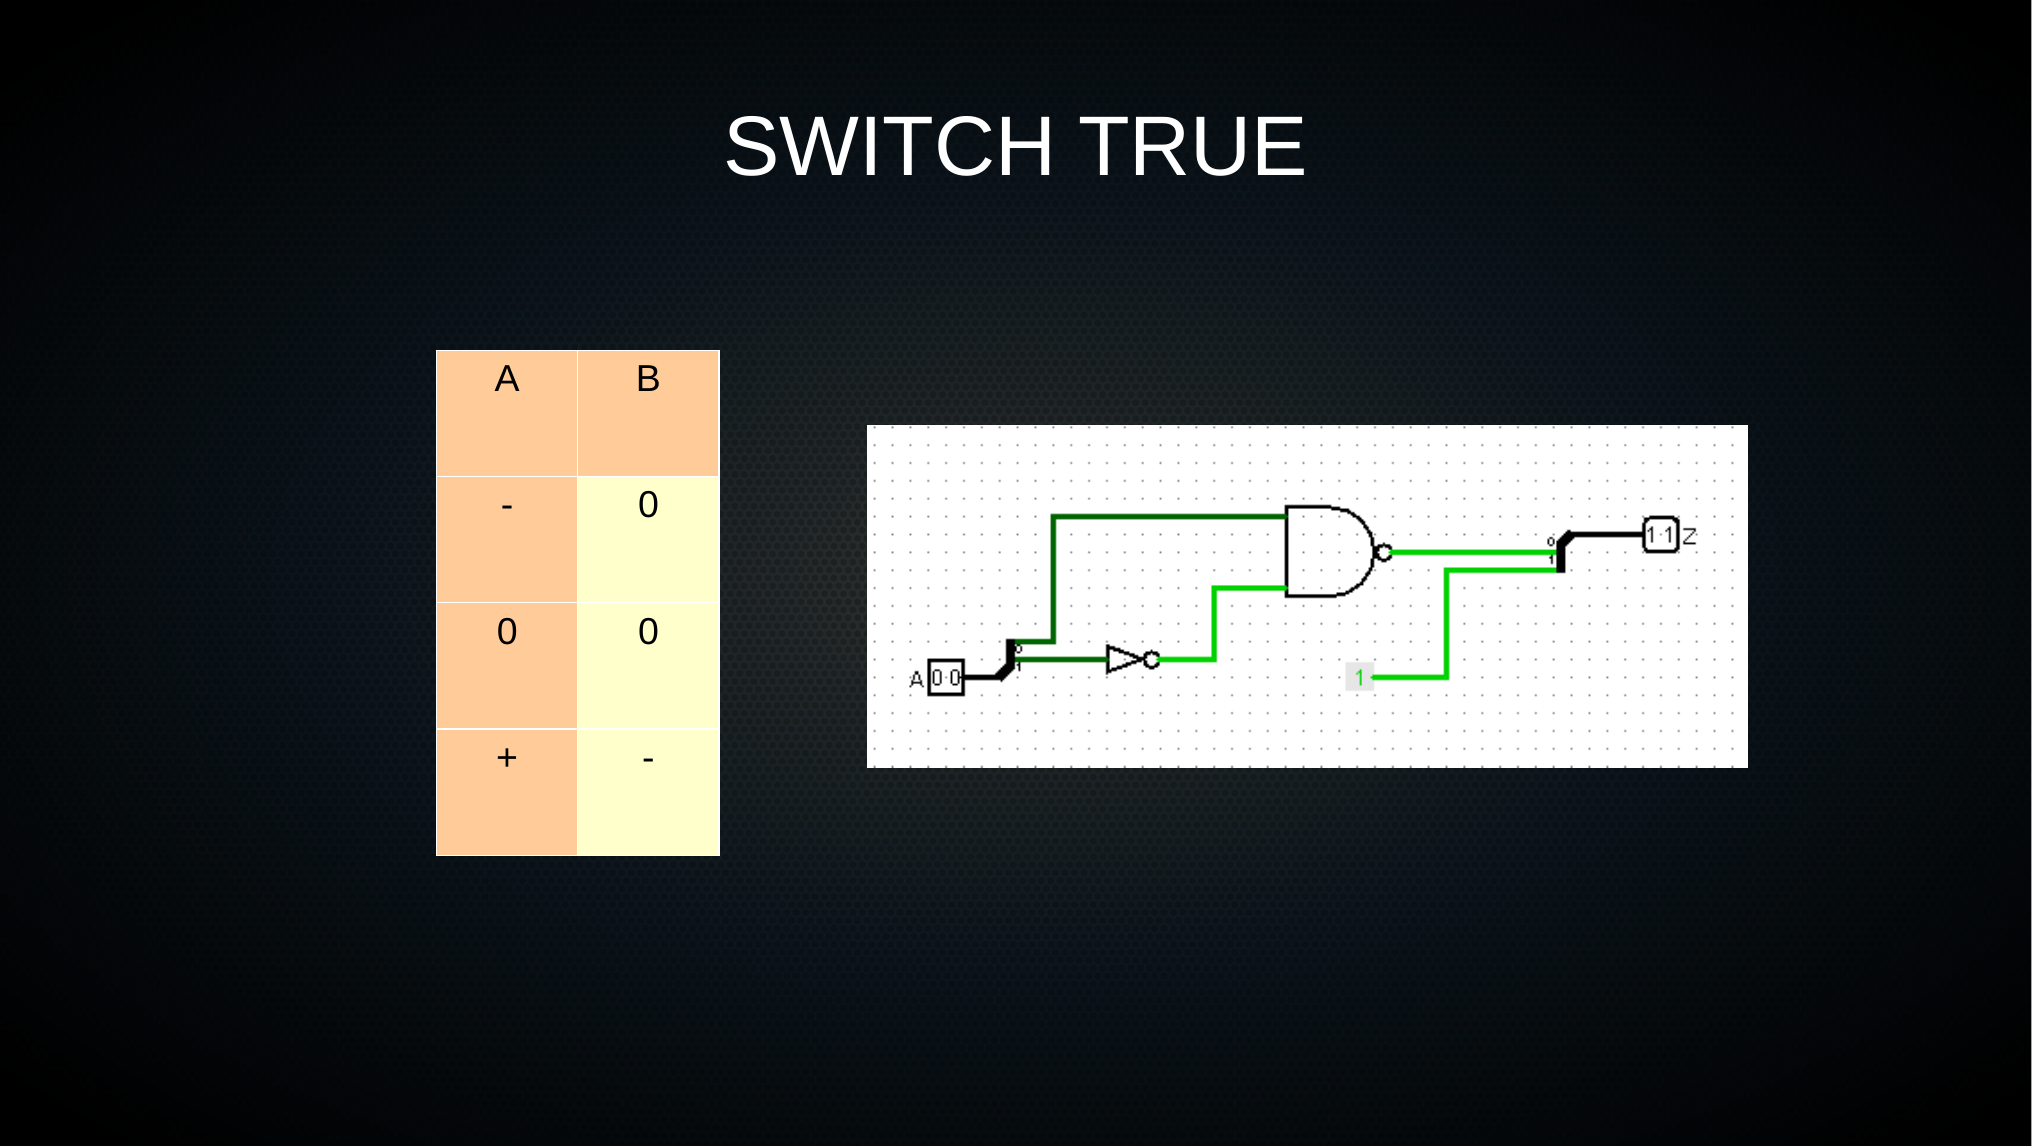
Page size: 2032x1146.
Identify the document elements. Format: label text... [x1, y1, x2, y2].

table_cell 0 [578, 603, 718, 728]
table_cell 0 [578, 477, 718, 602]
table_header A [437, 351, 577, 476]
table_cell + [437, 730, 577, 855]
text_box SWITCH TRUE [101, 45, 1930, 237]
picture [0, 0, 2032, 1146]
table_header B [578, 351, 718, 476]
table_cell - [578, 730, 718, 855]
table_cell - [437, 477, 577, 602]
table_cell 0 [437, 603, 577, 728]
